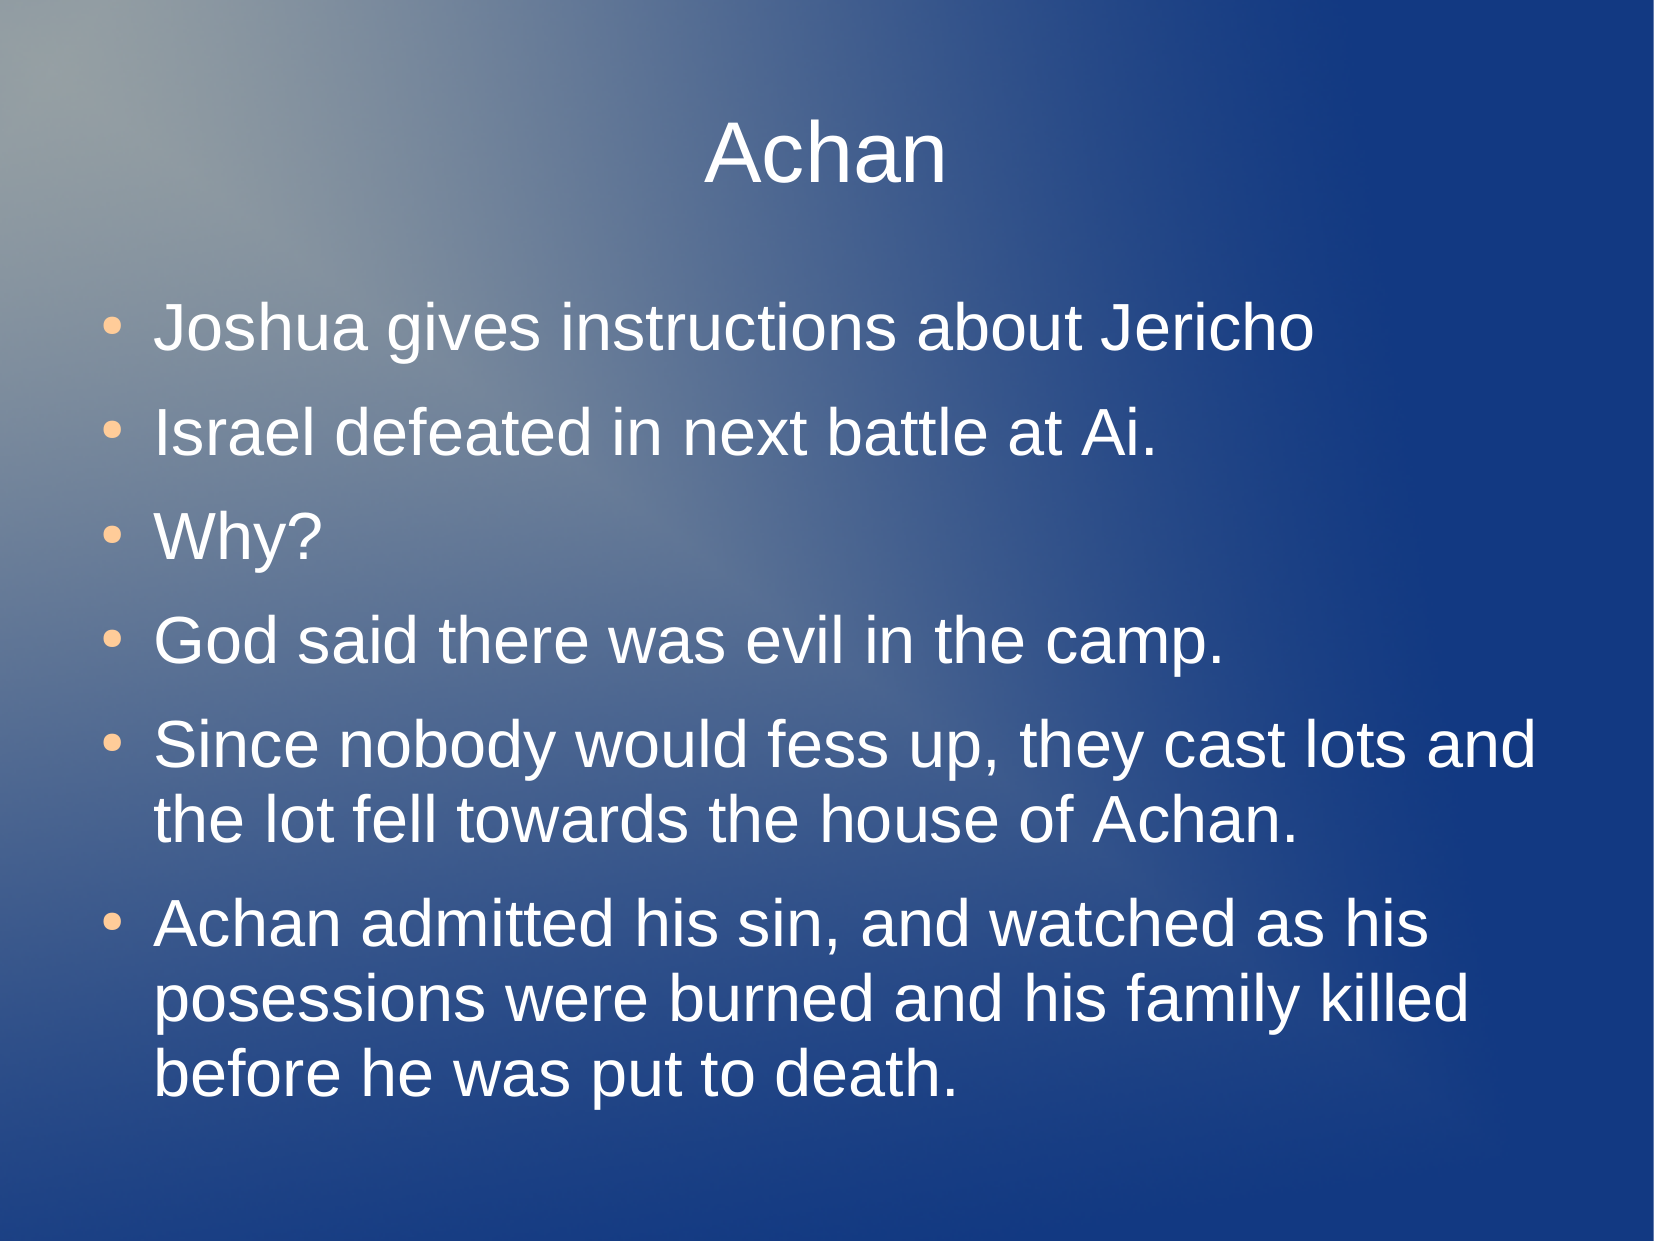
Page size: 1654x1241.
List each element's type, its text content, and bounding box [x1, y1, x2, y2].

picture [0, 0, 1654, 1241]
title Achan [82, 49, 1571, 257]
list Joshua gives instructions about Jericho Israel defeated in next battle at Ai. Why? God said there was evil in the camp. Since nobody would fess up, they cast lots and the lot fell towards the house of Achan. Achan admitted his sin, and watched as his posessions were burned and his family killed before he was put to death. [82, 290, 1571, 1111]
